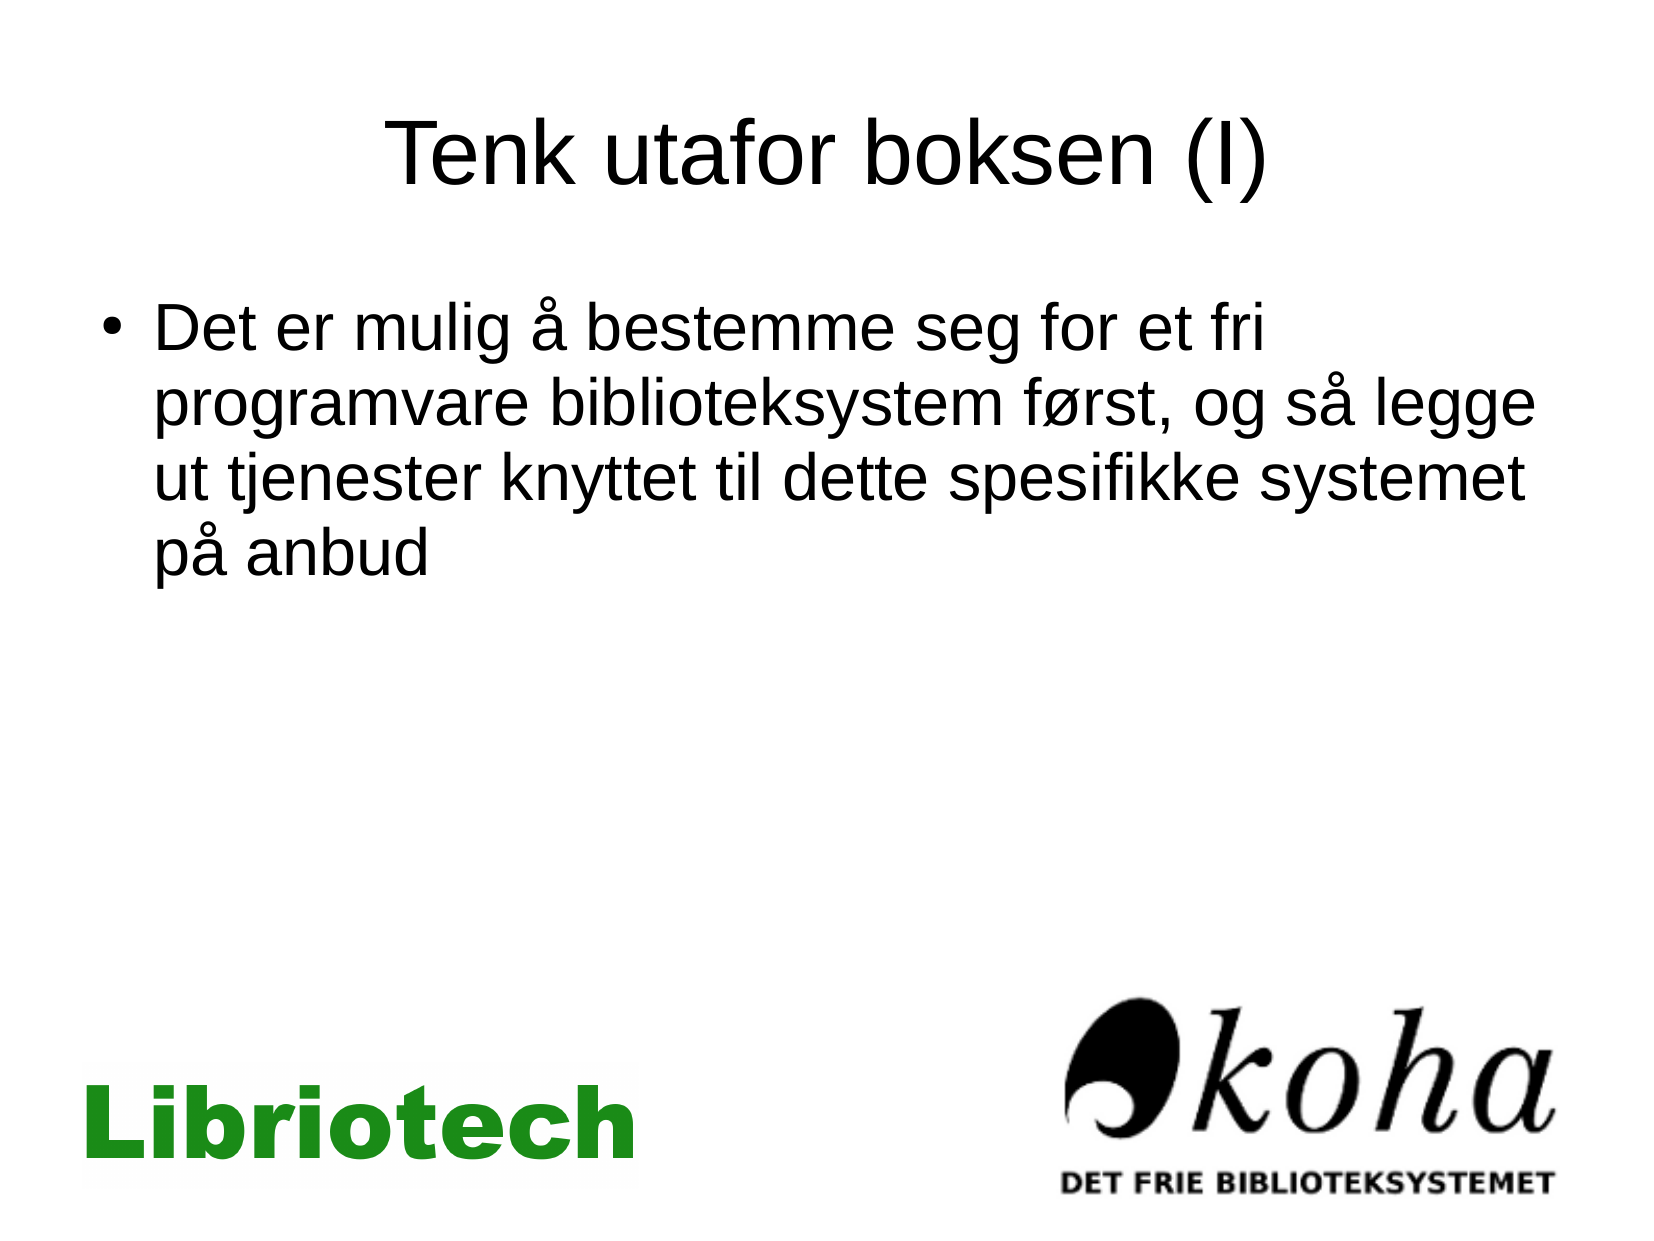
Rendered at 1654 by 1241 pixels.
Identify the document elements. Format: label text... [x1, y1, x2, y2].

picture [1051, 988, 1568, 1205]
list Det er mulig å bestemme seg for et fri programvare biblioteksystem først, og så legge ut tjenester knyttet til dette spesifikke systemet på anbud [82, 290, 1571, 957]
picture [82, 1062, 639, 1189]
title Tenk utafor boksen (I) [82, 49, 1571, 257]
